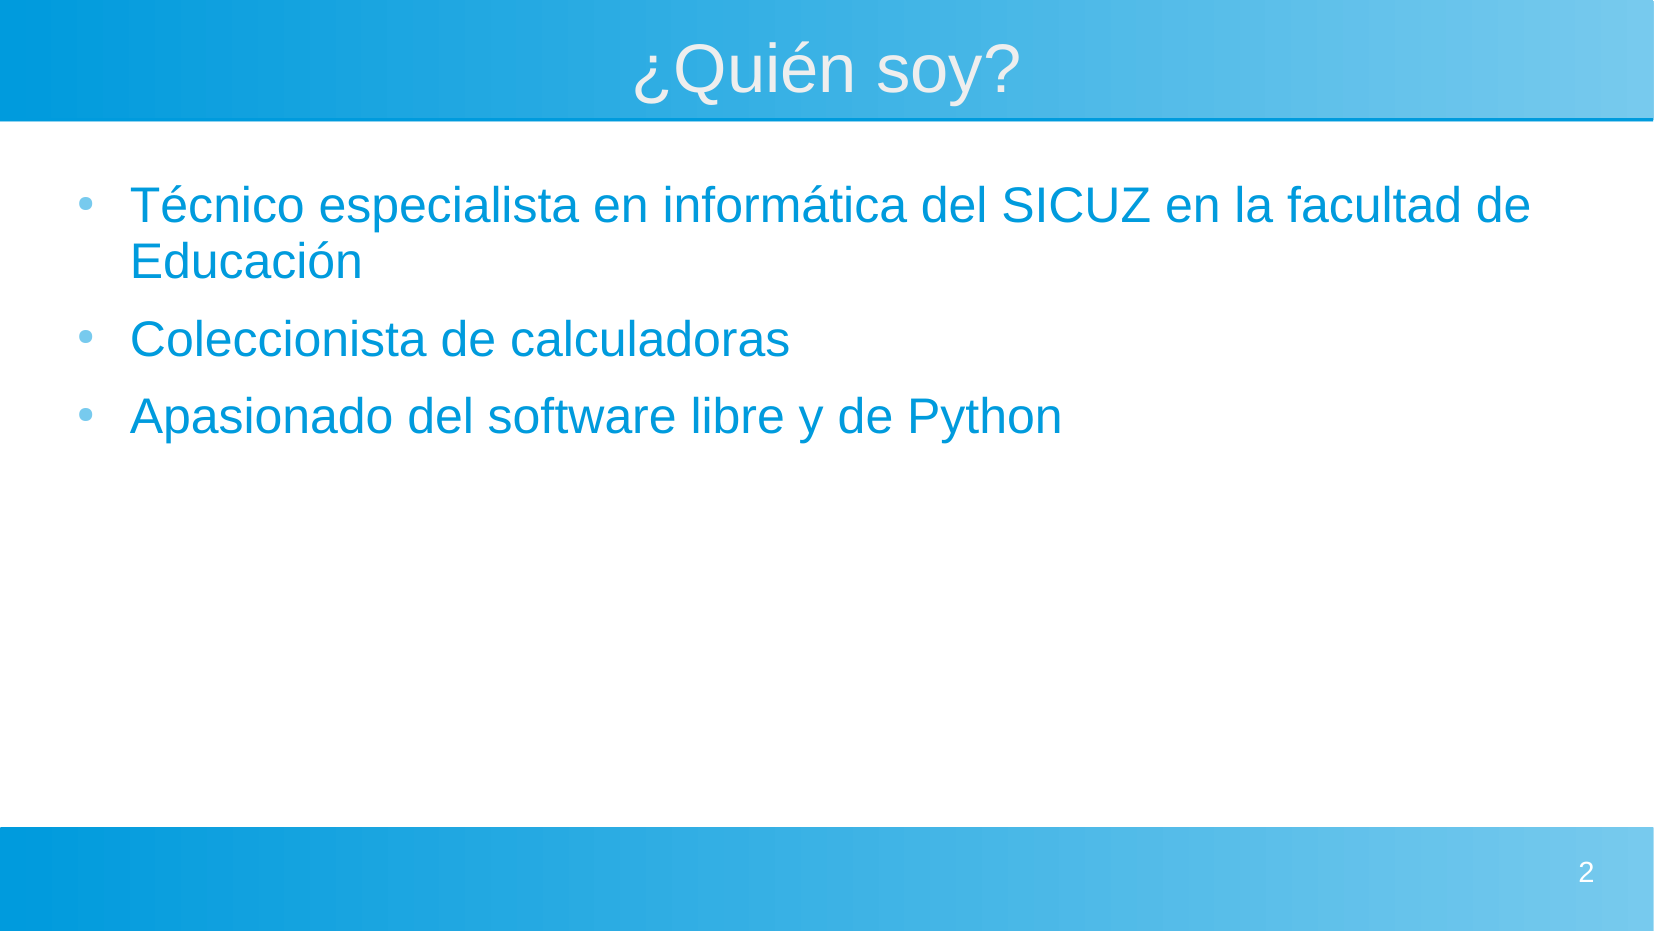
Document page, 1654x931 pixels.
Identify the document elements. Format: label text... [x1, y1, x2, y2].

list Técnico especialista en informática del SICUZ en la facultad de Educación Coleccionista de calculadoras Apasionado del software libre y de Python [59, 177, 1595, 768]
title ¿Quién soy? [59, 29, 1595, 108]
